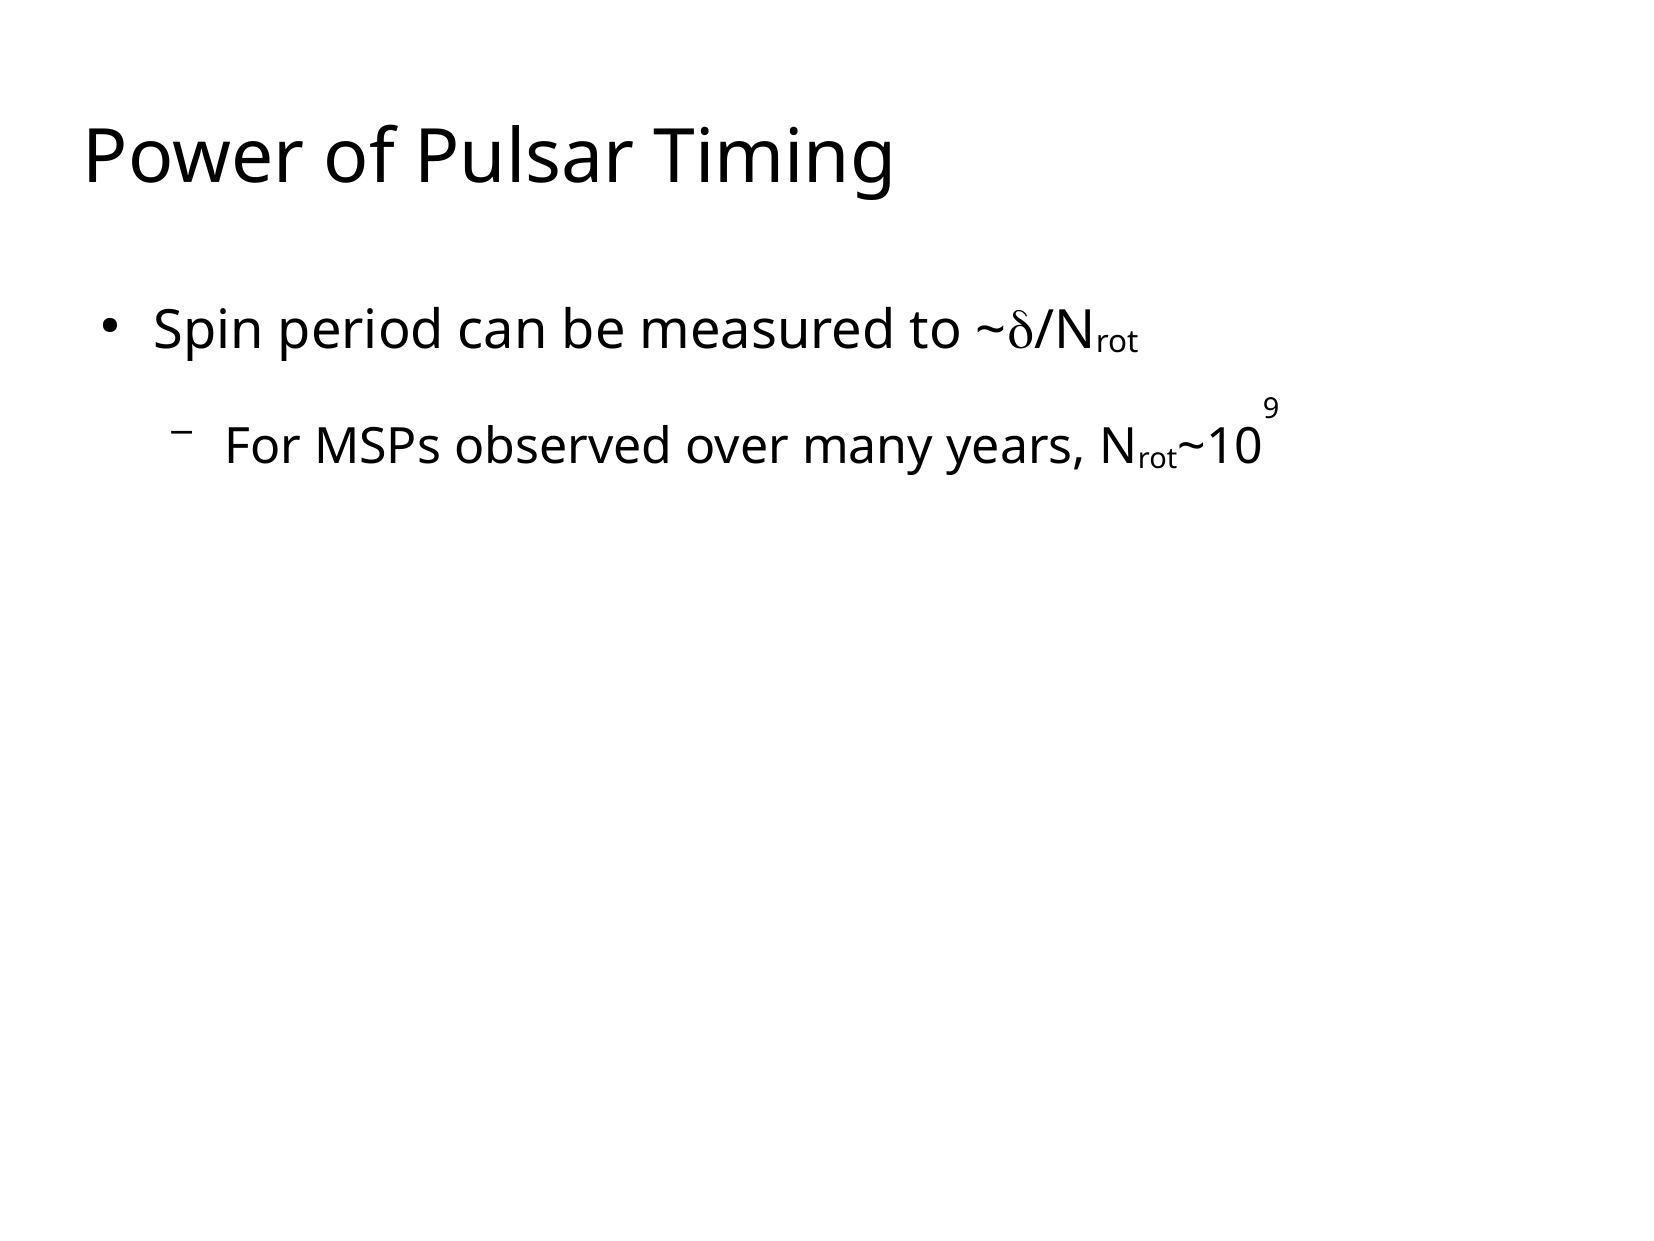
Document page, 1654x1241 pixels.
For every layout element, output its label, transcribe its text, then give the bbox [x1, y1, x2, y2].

list Spin period can be measured to ~d/Nrot For MSPs observed over many years, Nrot~109 At 2017-10-17 09:10 EDT the frequency of PSR J0437-4715 is/was 173.701580684374 ± 0.000000000003 Hz [82, 290, 1571, 1126]
title Power of Pulsar Timing [82, 49, 1571, 257]
